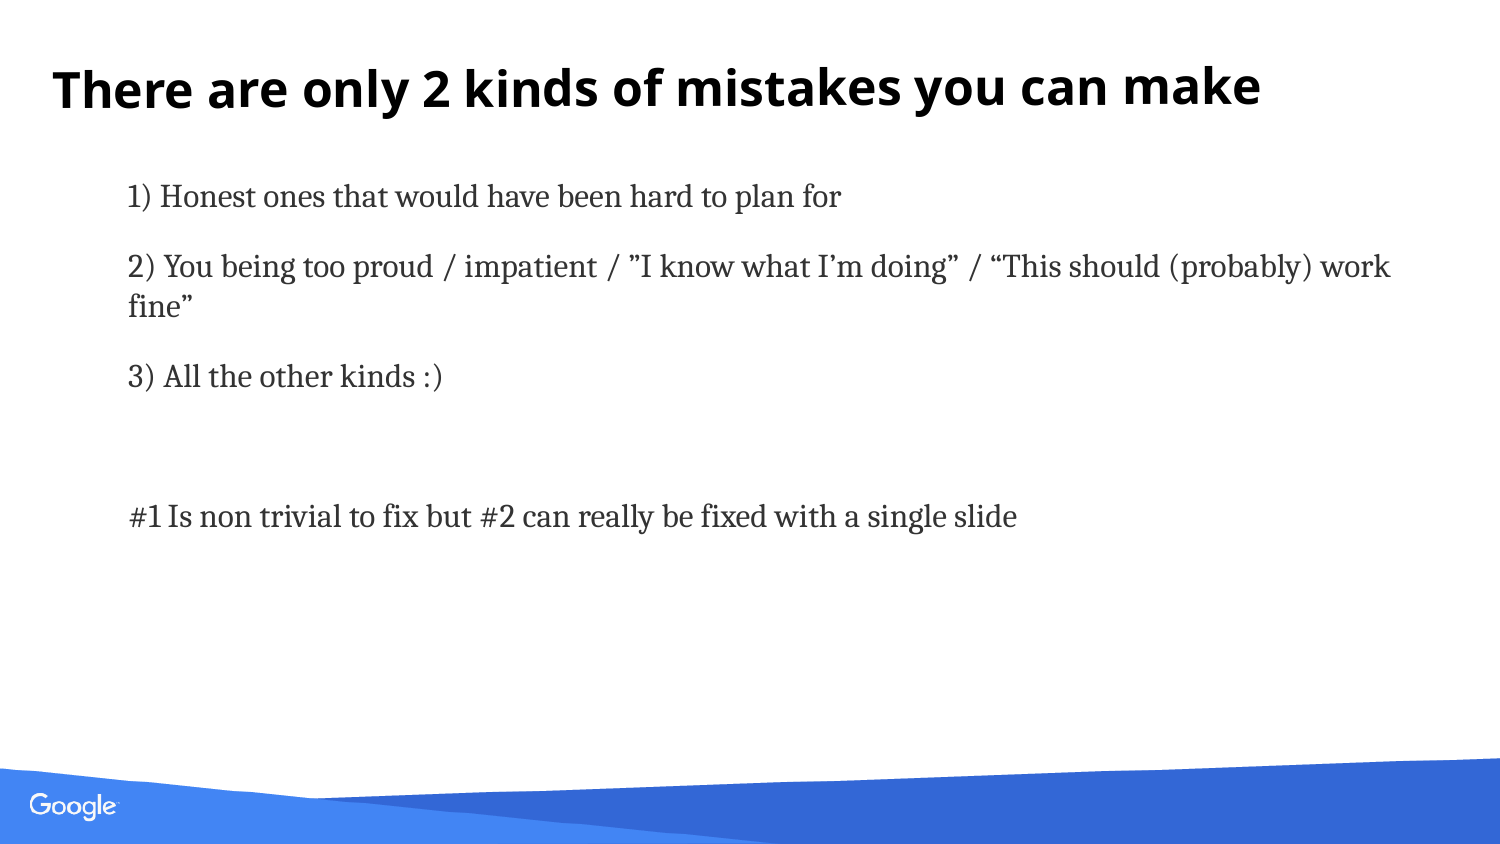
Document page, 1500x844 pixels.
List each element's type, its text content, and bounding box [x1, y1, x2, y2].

list 1) Honest ones that would have been hard to plan for 2) You being too proud / impatient / ”I know what I’m doing” / “This should (probably) work fine” 3) All the other kinds :) #1 Is non trivial to fix but #2 can really be fixed with a single slide [42, 160, 1441, 721]
text_box There are only 2 kinds of mistakes you can make [37, 38, 1500, 165]
picture [0, 0, 1500, 844]
